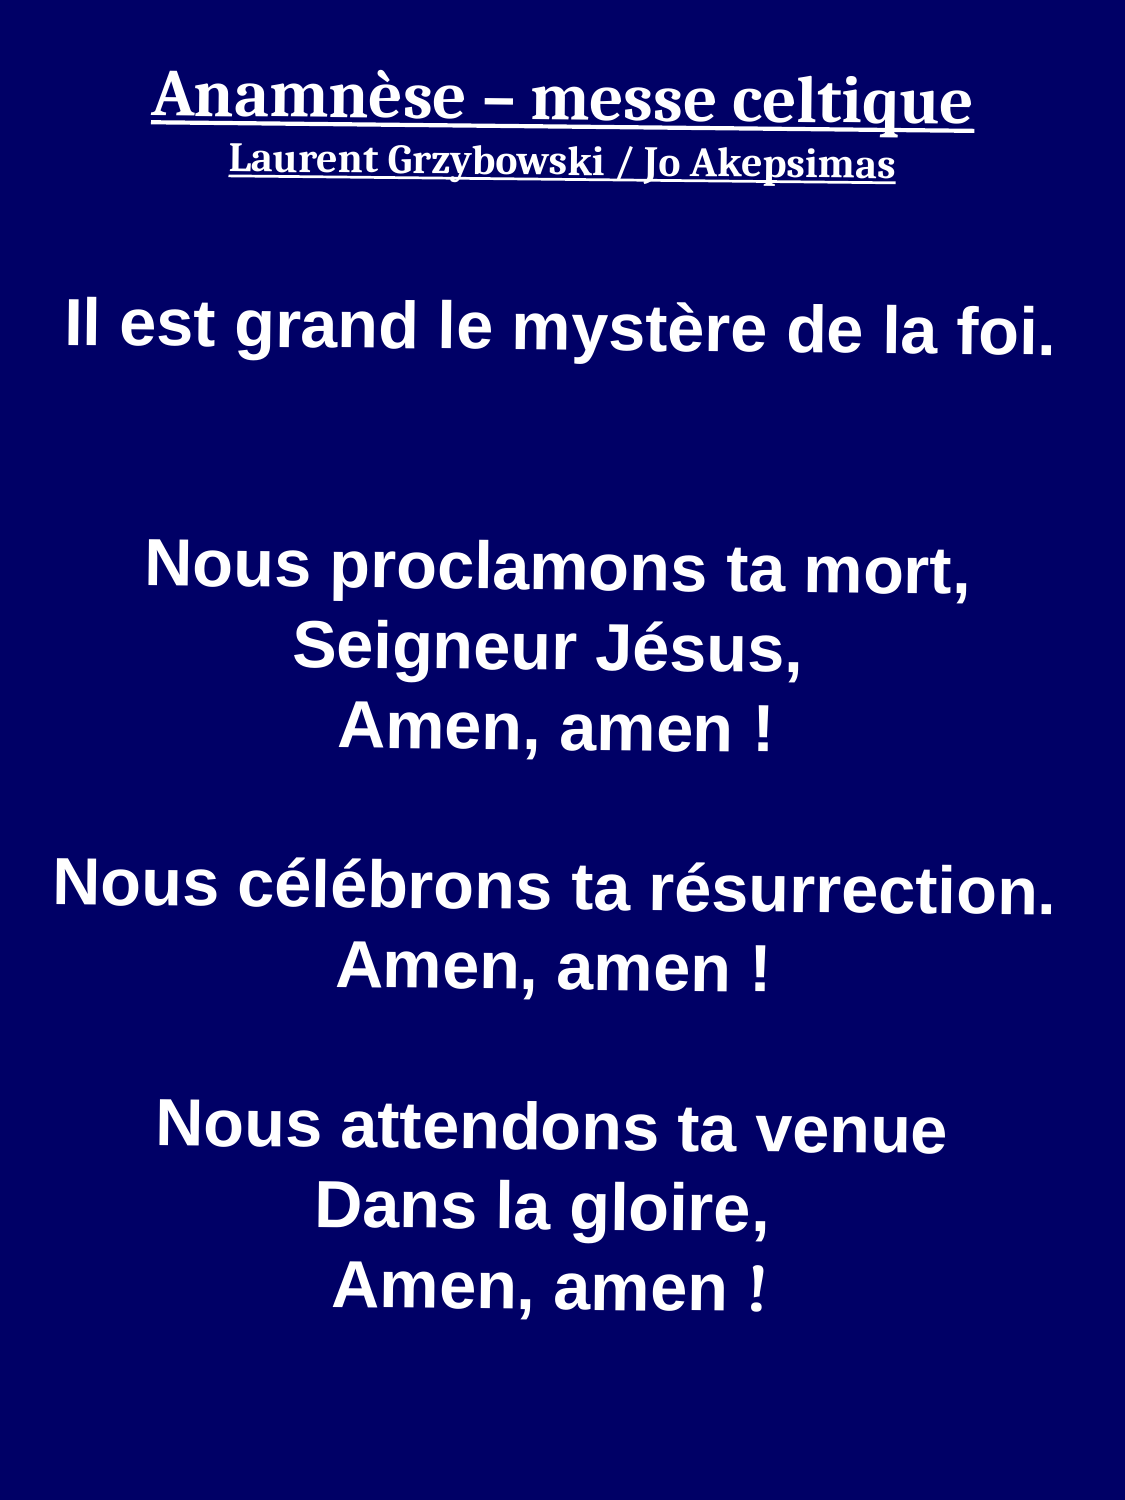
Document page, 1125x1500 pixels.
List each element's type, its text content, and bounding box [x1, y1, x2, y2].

text_box Anamnèse – messe celtique Laurent Grzybowski / Jo Akepsimas Il est grand le mystère de la foi. Nous proclamons ta mort, Seigneur Jésus, Amen, amen ! Nous célébrons ta résurrection. Amen, amen ! Nous attendons ta venue Dans la gloire, Amen, amen ! [15, 316, 1098, 1095]
